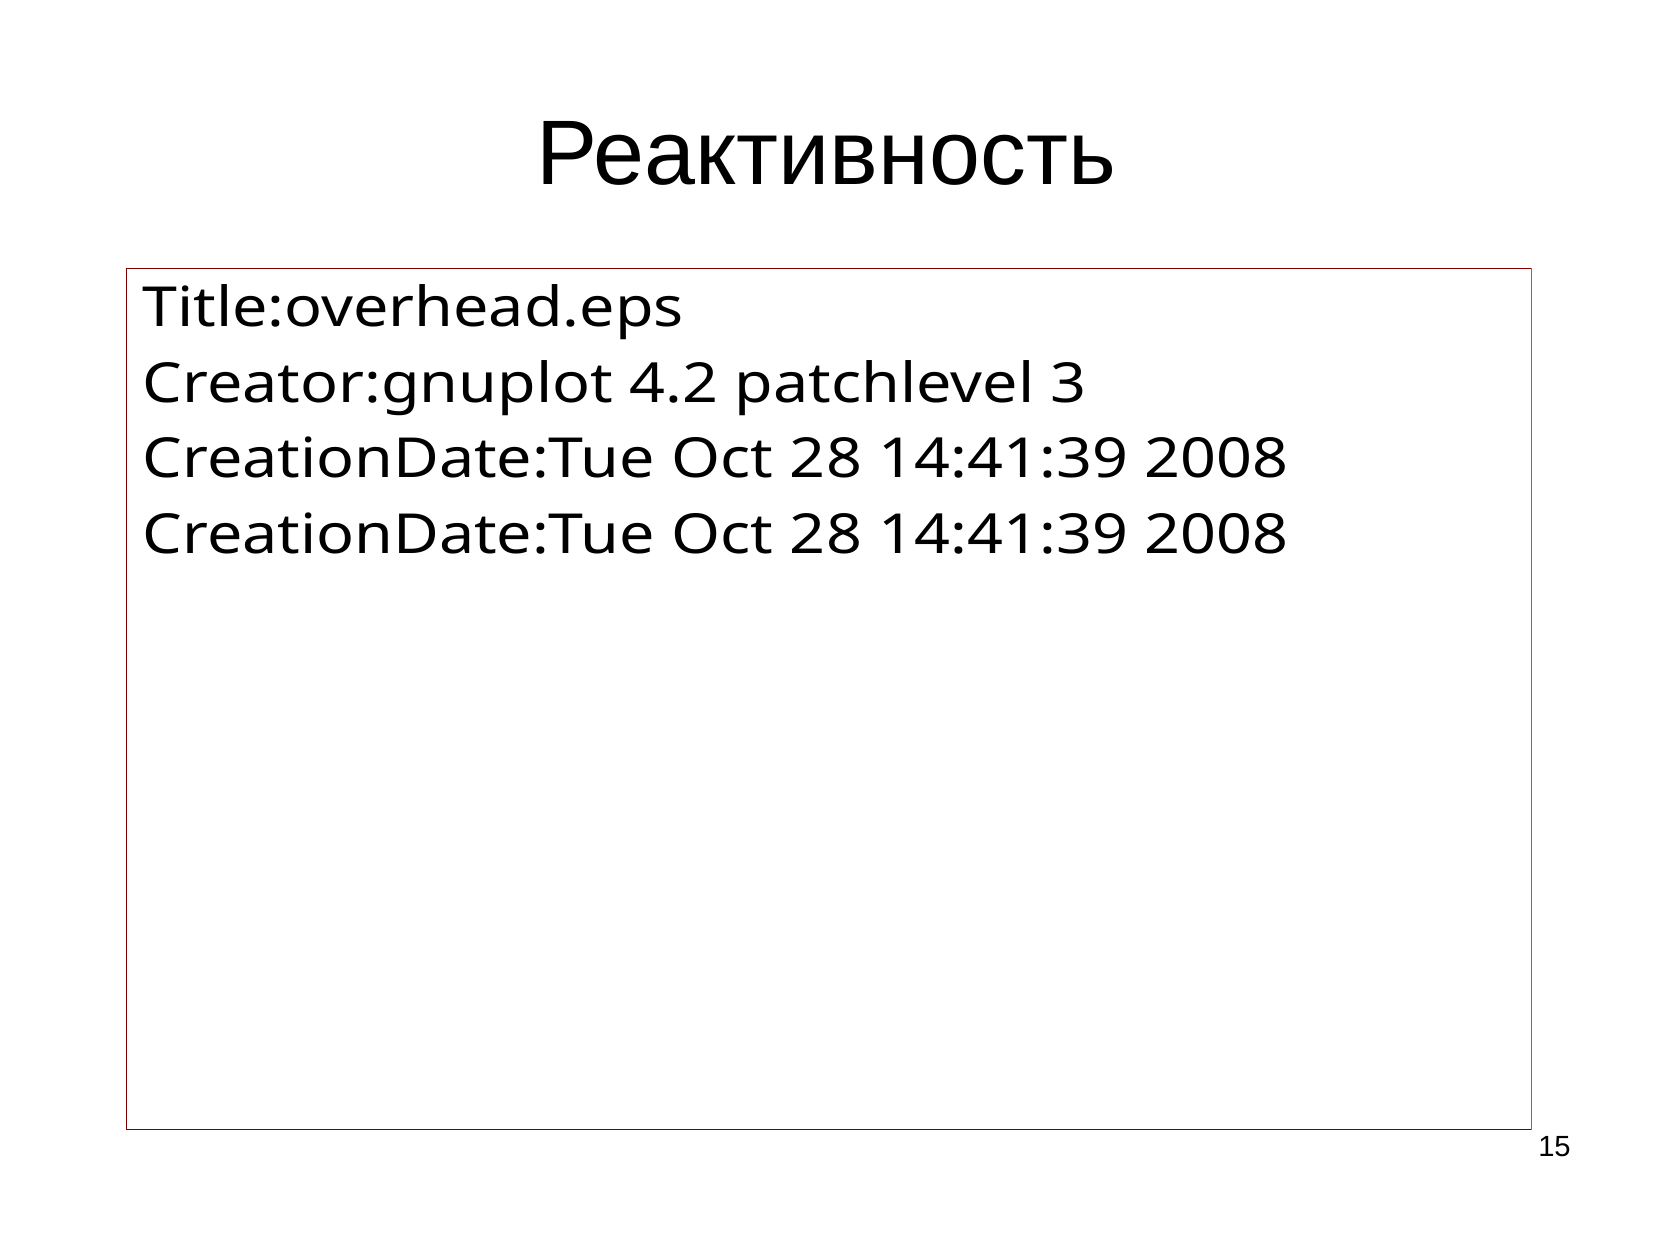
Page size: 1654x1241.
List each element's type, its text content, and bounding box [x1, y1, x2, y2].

title Реактивность [82, 49, 1571, 257]
picture [122, 264, 1532, 1130]
